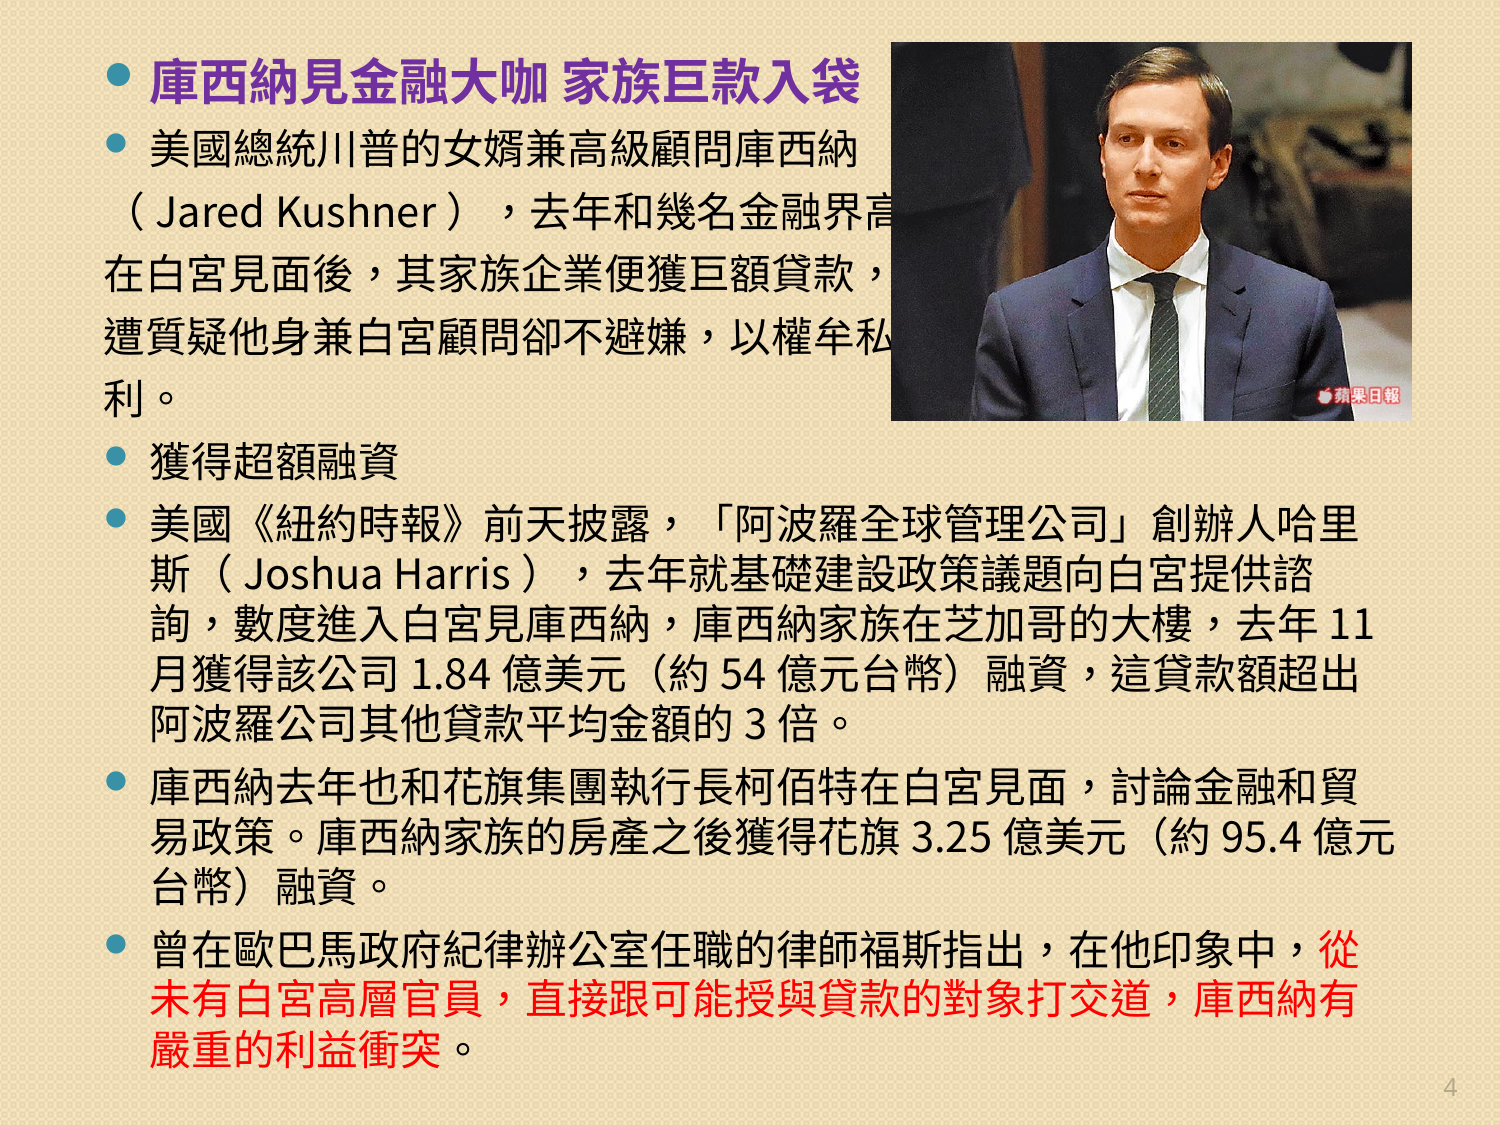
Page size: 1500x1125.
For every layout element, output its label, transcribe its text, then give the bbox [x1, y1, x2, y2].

picture [0, 0, 1500, 1125]
slide_number <編號> [1413, 1034, 1488, 1113]
list 庫西納見金融大咖 家族巨款入袋 美國總統川普的女婿兼高級顧問庫西納 （Jared Kushner），去年和幾名金融界高層 在白宮見面後，其家族企業便獲巨額貸款， 遭質疑他身兼白宮顧問卻不避嫌，以權牟私 利。 獲得超額融資 美國《紐約時報》前天披露，「阿波羅全球管理公司」創辦人哈里斯（Joshua Harris），去年就基礎建設政策議題向白宮提供諮詢，數度進入白宮見庫西納，庫西納家族在芝加哥的大樓，去年11月獲得該公司1.84億美元（約54億元台幣）融資，這貸款額超出阿波羅公司其他貸款平均金額的3倍。 庫西納去年也和花旗集團執行長柯佰特在白宮見面，討論金融和貿易政策。庫西納家族的房產之後獲得花旗3.25億美元（約95.4億元台幣）融資。 曾在歐巴馬政府紀律辦公室任職的律師福斯指出，在他印象中，從未有白宮高層官員，直接跟可能授與貸款的對象打交道，庫西納有嚴重的利益衝突。 [75, 42, 1413, 1071]
